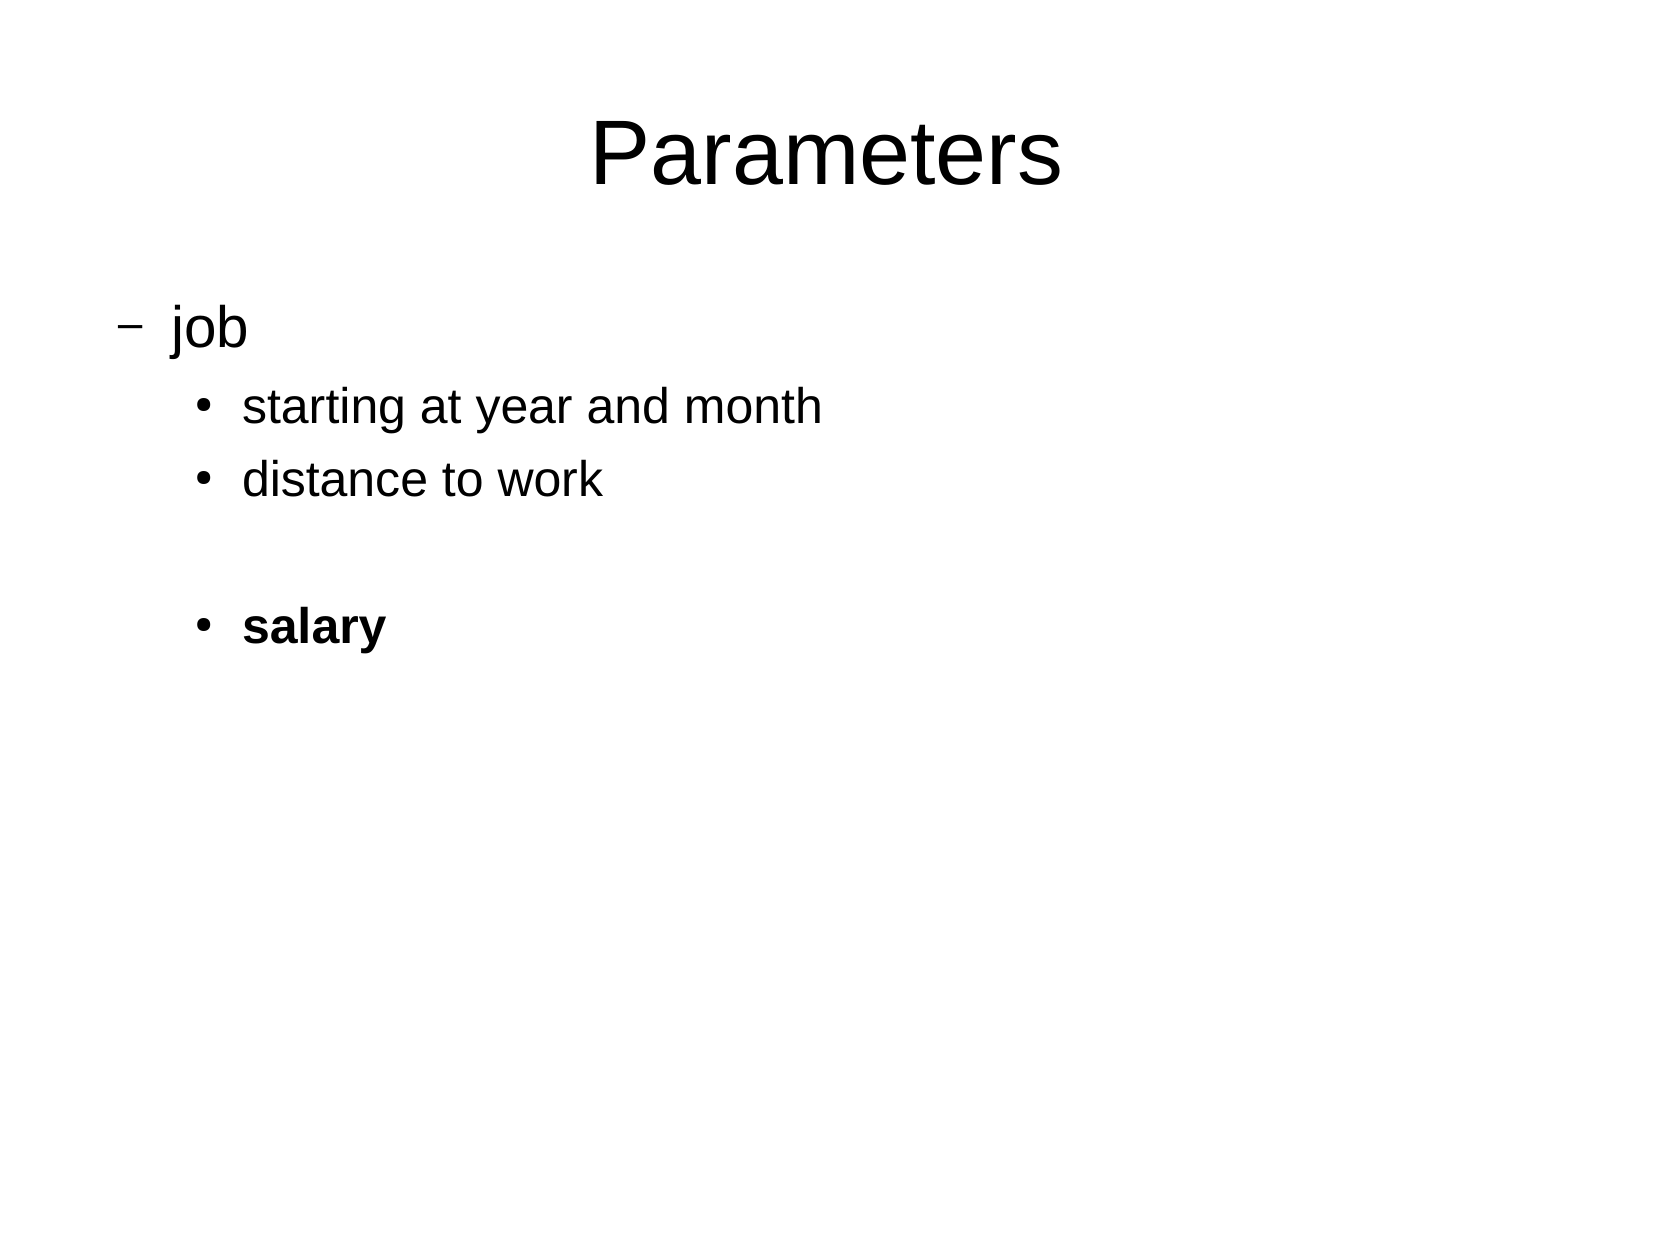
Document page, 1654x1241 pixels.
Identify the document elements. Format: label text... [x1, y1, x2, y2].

list job starting at year and month distance to work salary [29, 295, 1533, 1077]
title Parameters [82, 49, 1571, 257]
